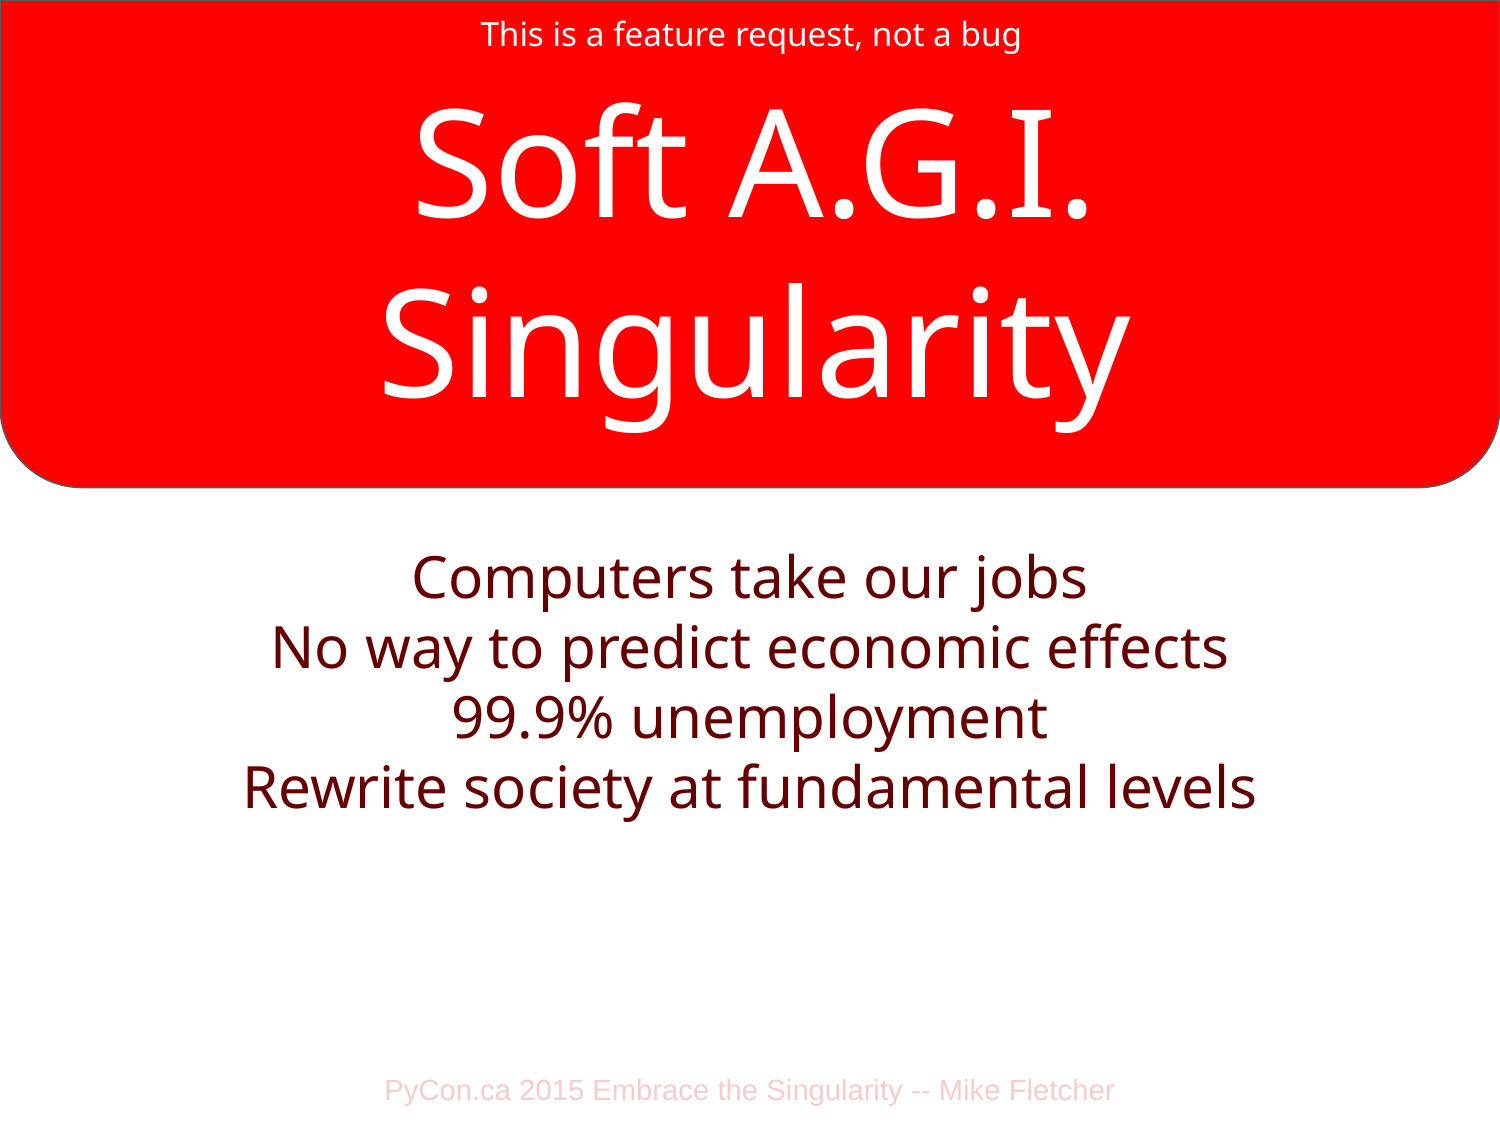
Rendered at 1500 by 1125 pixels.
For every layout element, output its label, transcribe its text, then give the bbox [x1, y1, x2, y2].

title Soft A.G.I. Singularity [28, 65, 1480, 488]
subtitle This is a feature request, not a bug [1, 0, 1500, 65]
subtitle Computers take our jobs No way to predict economic effects 99.9% unemployment Rewrite society at fundamental levels [0, 525, 1500, 1107]
